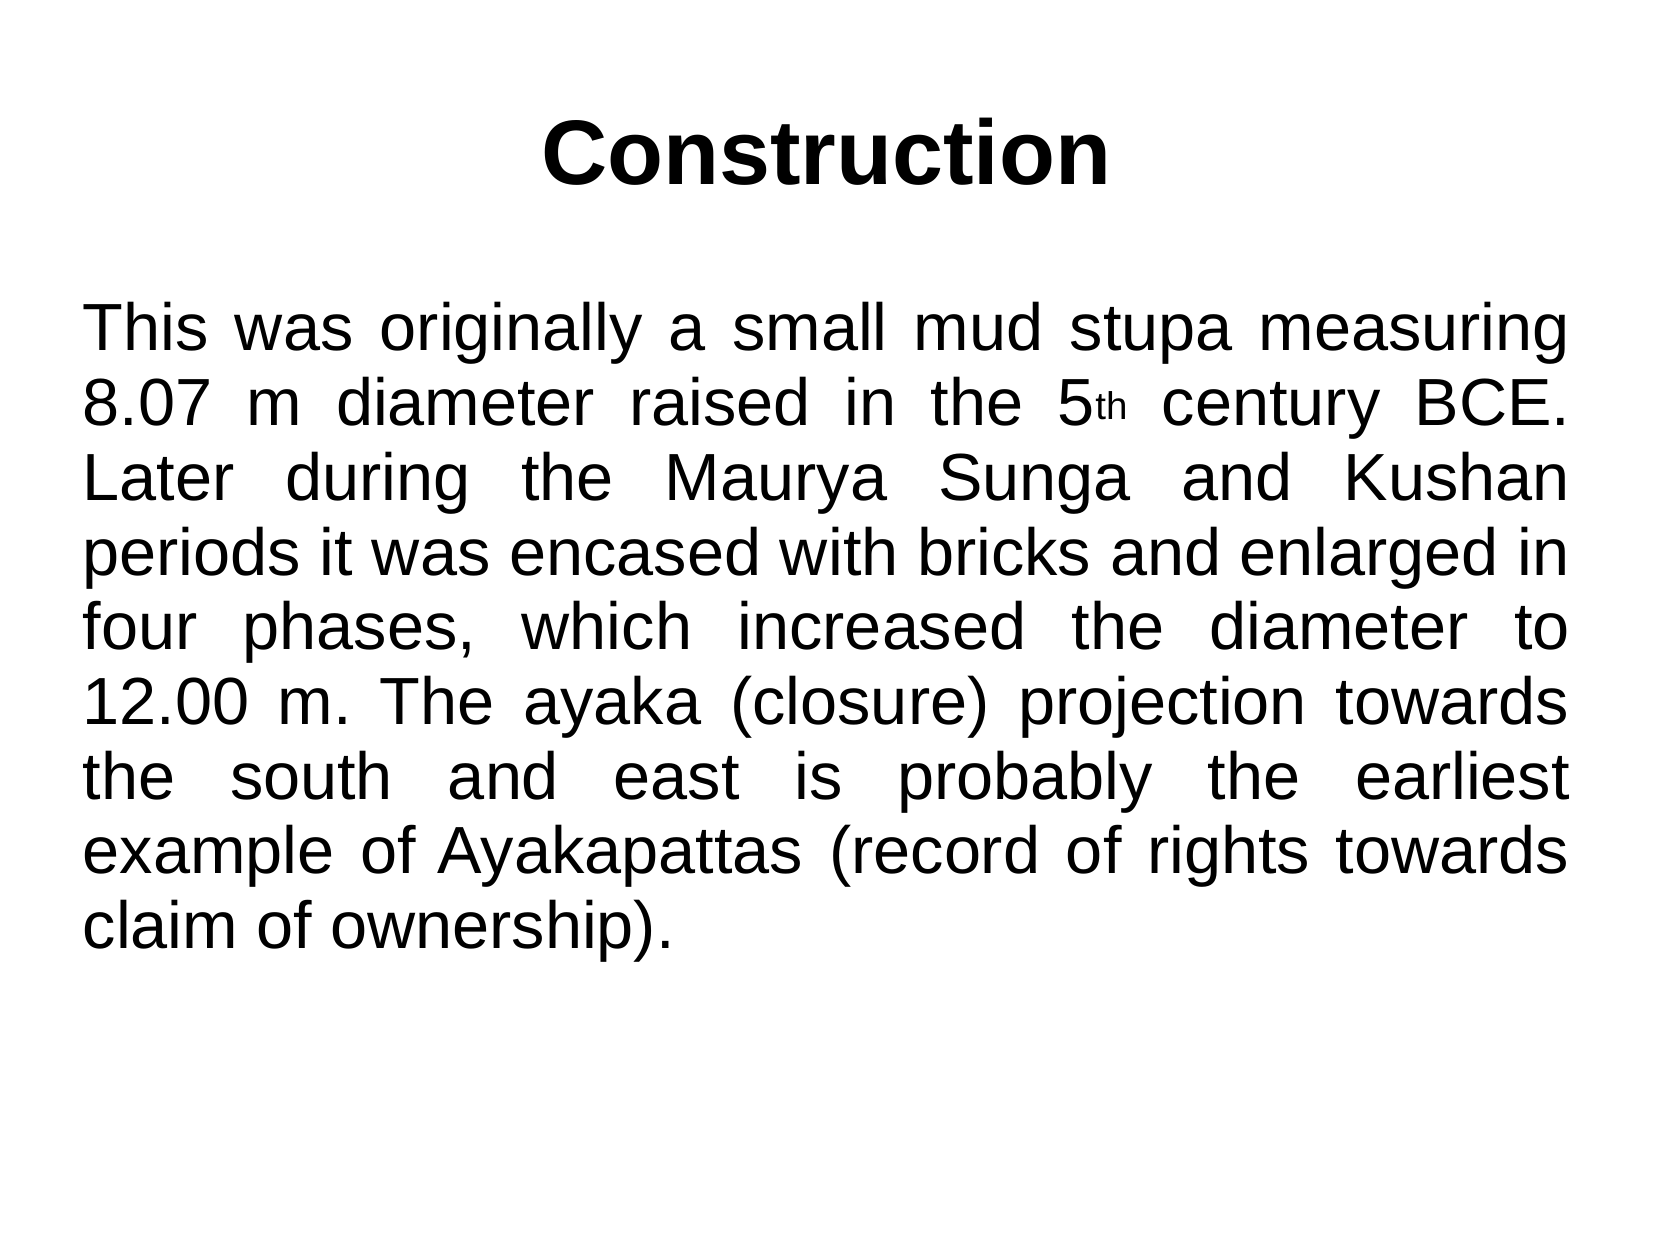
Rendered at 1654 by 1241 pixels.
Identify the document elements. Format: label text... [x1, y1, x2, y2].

list This was originally a small mud stupa measuring 8.07 m diameter raised in the 5th century BCE. Later during the Maurya Sunga and Kushan periods it was encased with bricks and enlarged in four phases, which increased the diameter to 12.00 m. The ayaka (closure) projection towards the south and east is probably the earliest example of Ayakapattas (record of rights towards claim of ownership). [82, 290, 1571, 1010]
title Construction [82, 49, 1571, 257]
